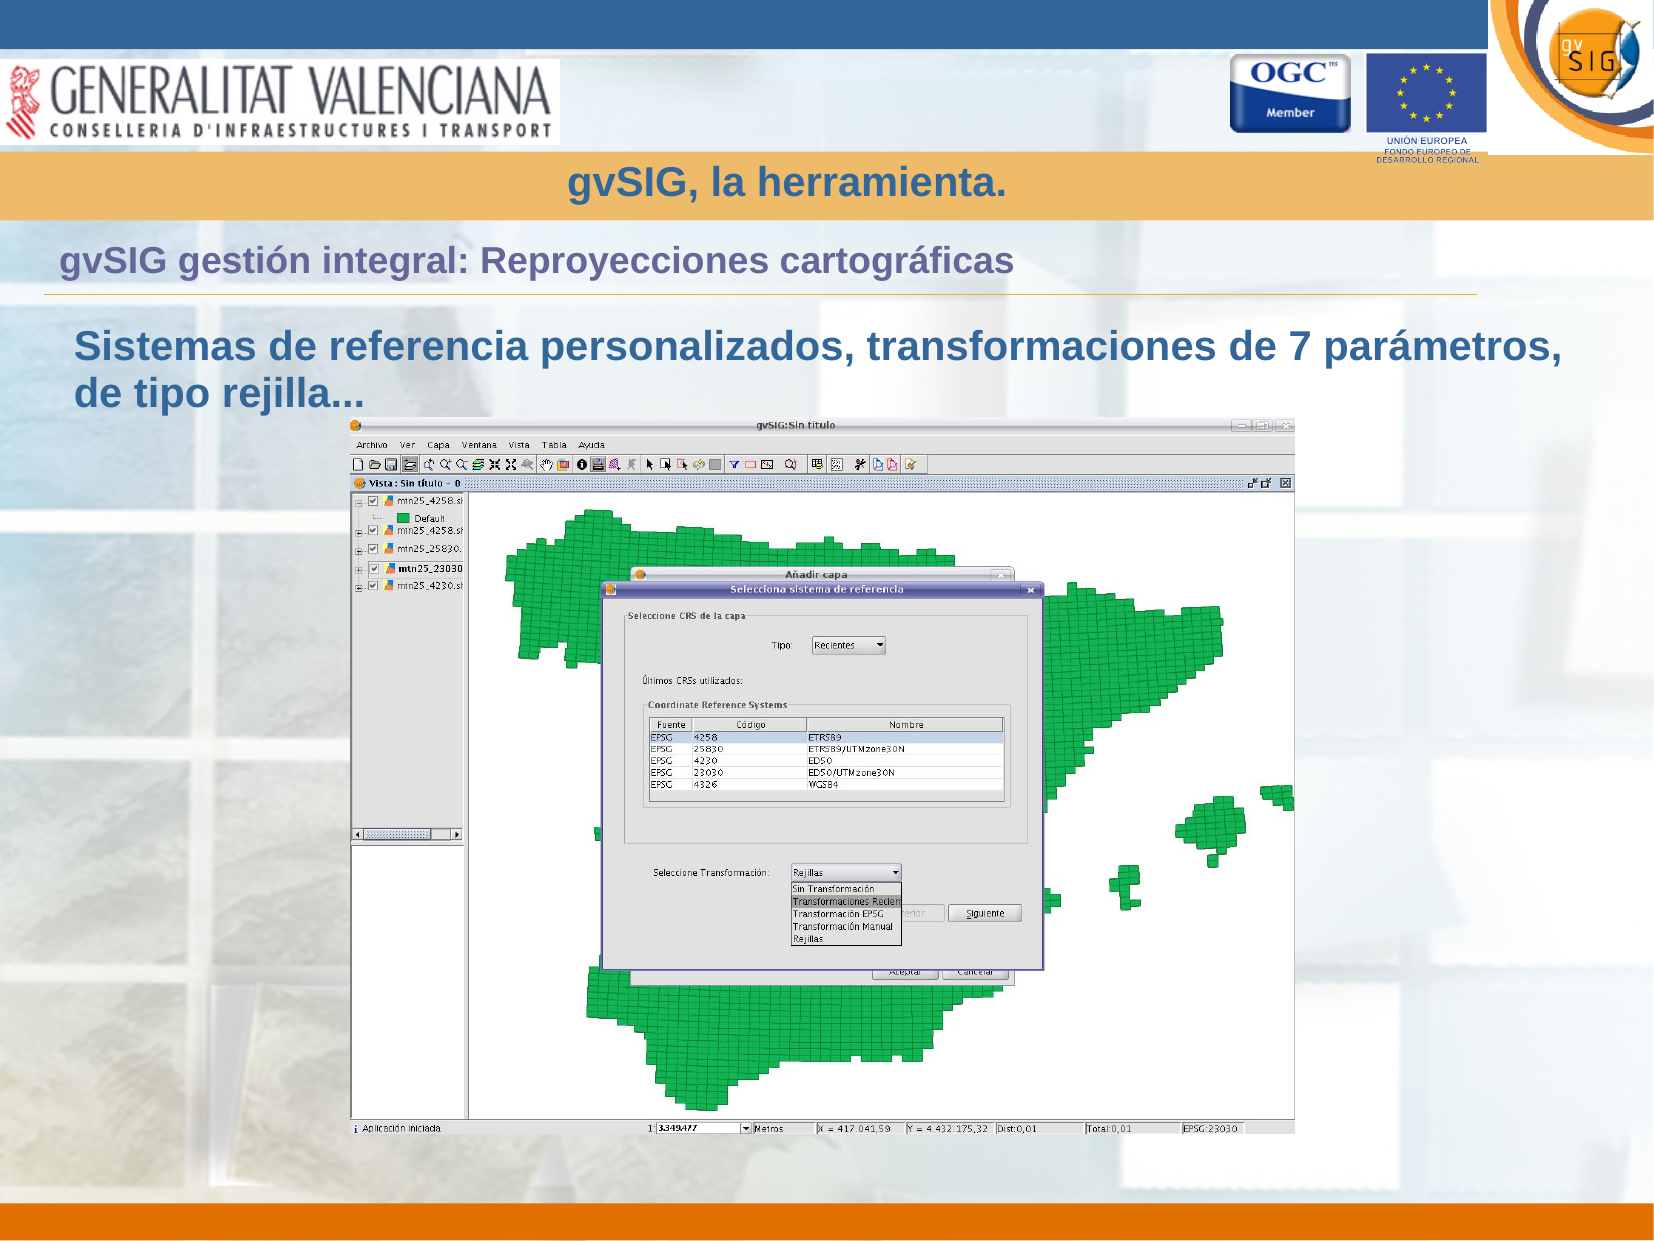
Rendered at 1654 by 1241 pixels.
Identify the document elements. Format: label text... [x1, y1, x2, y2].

text_box gvSIG, la herramienta. [0, 151, 1575, 228]
picture [1230, 54, 1351, 133]
picture [350, 417, 1295, 1134]
text_box gvSIG gestión integral: Reproyecciones cartográficas [44, 231, 1184, 303]
picture [0, 59, 560, 145]
text_box Sistemas de referencia personalizados, transformaciones de 7 parámetros, de tipo rejilla... [58, 315, 1628, 438]
picture [1364, 0, 1654, 155]
